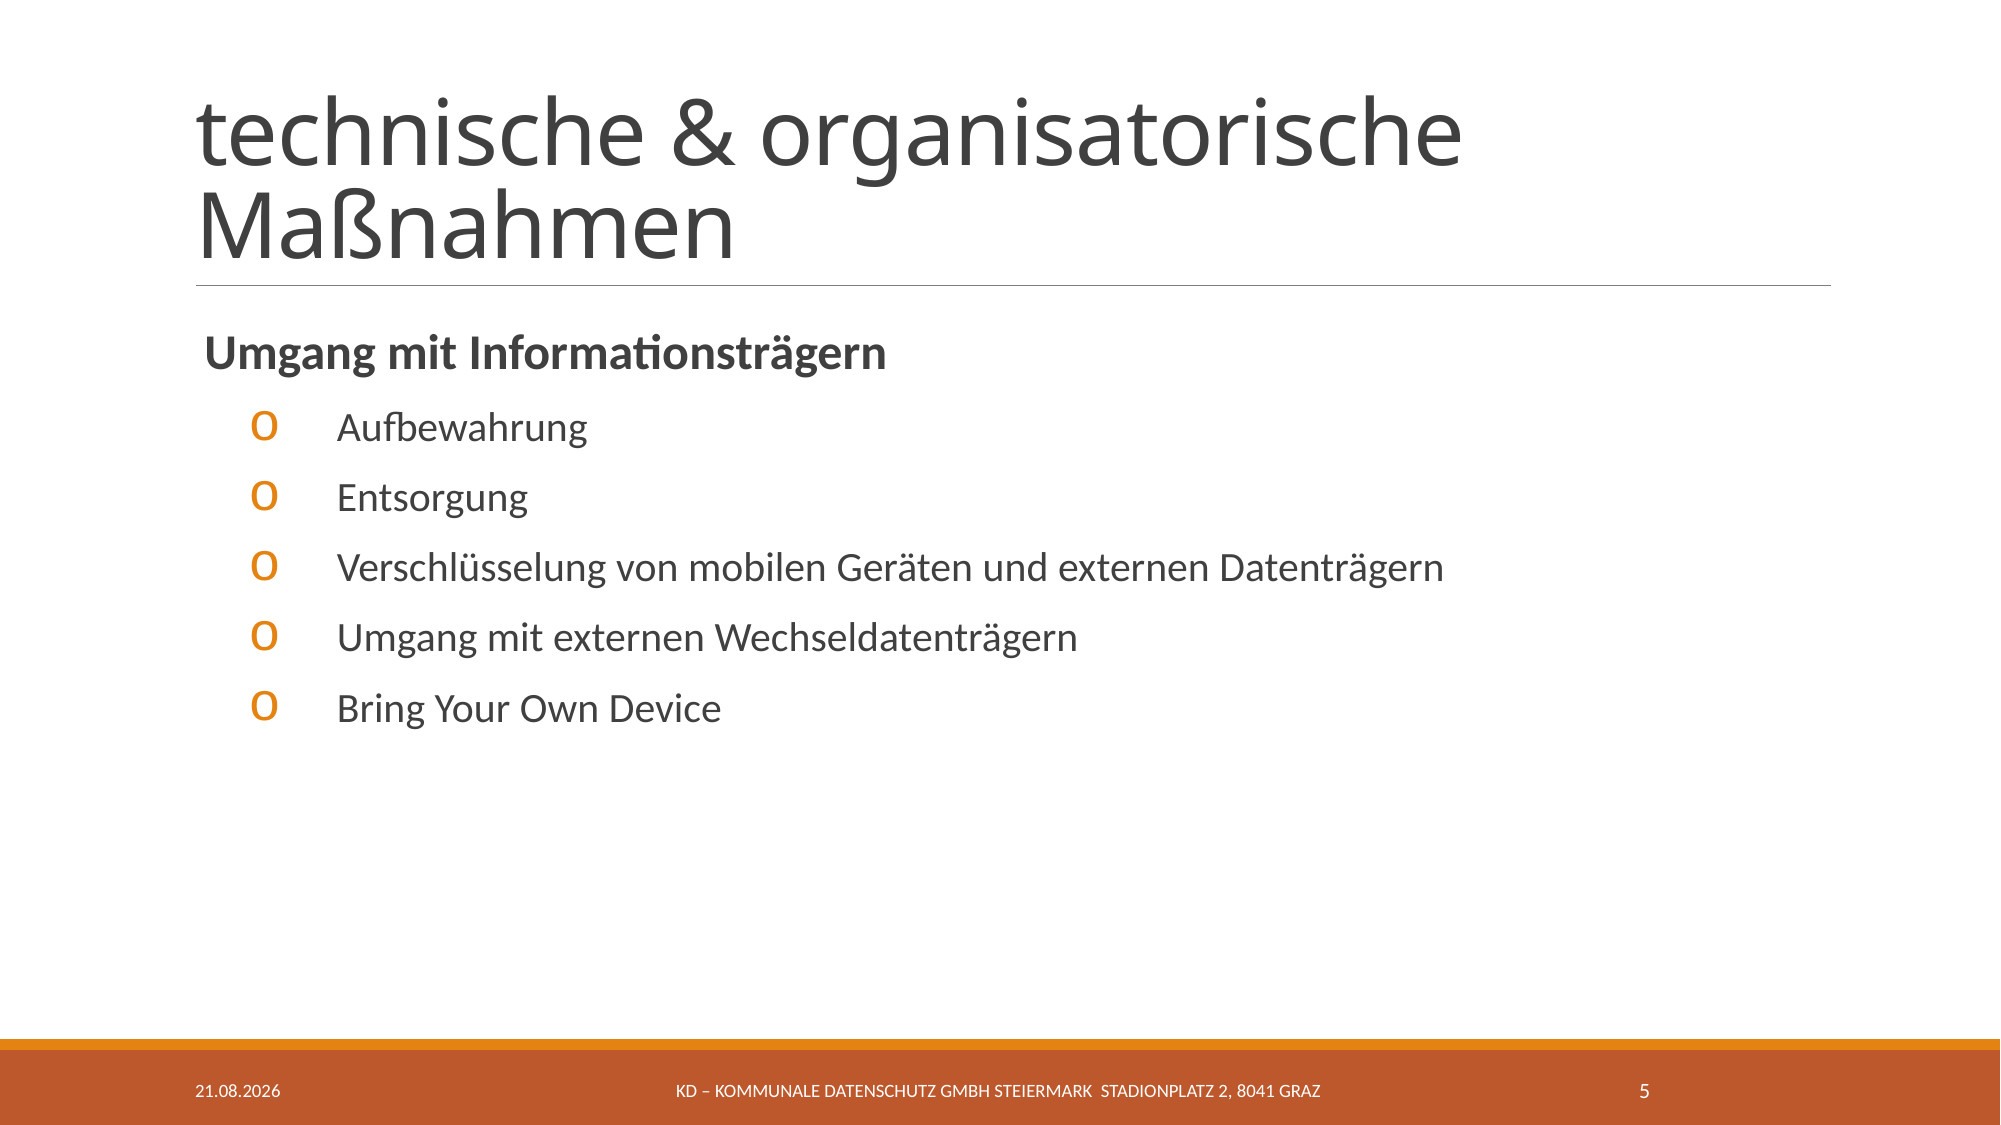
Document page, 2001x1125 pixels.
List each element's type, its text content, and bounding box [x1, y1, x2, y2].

text_box KD – Kommunale Datenschutz GmbH Steiermark Stadionplatz 2, 8041 Graz [604, 1059, 1396, 1120]
text_box 15.06.2018 [180, 1059, 586, 1120]
text_box [1624, 1059, 1840, 1120]
title technische & organisatorische Maßnahmen [180, 47, 1831, 286]
list Umgang mit Informationsträgern Aufbewahrung Entsorgung Verschlüsselung von mobilen Geräten und externen Datenträgern Umgang mit externen Wechseldatenträgern Bring Your Own Device [189, 319, 1840, 980]
